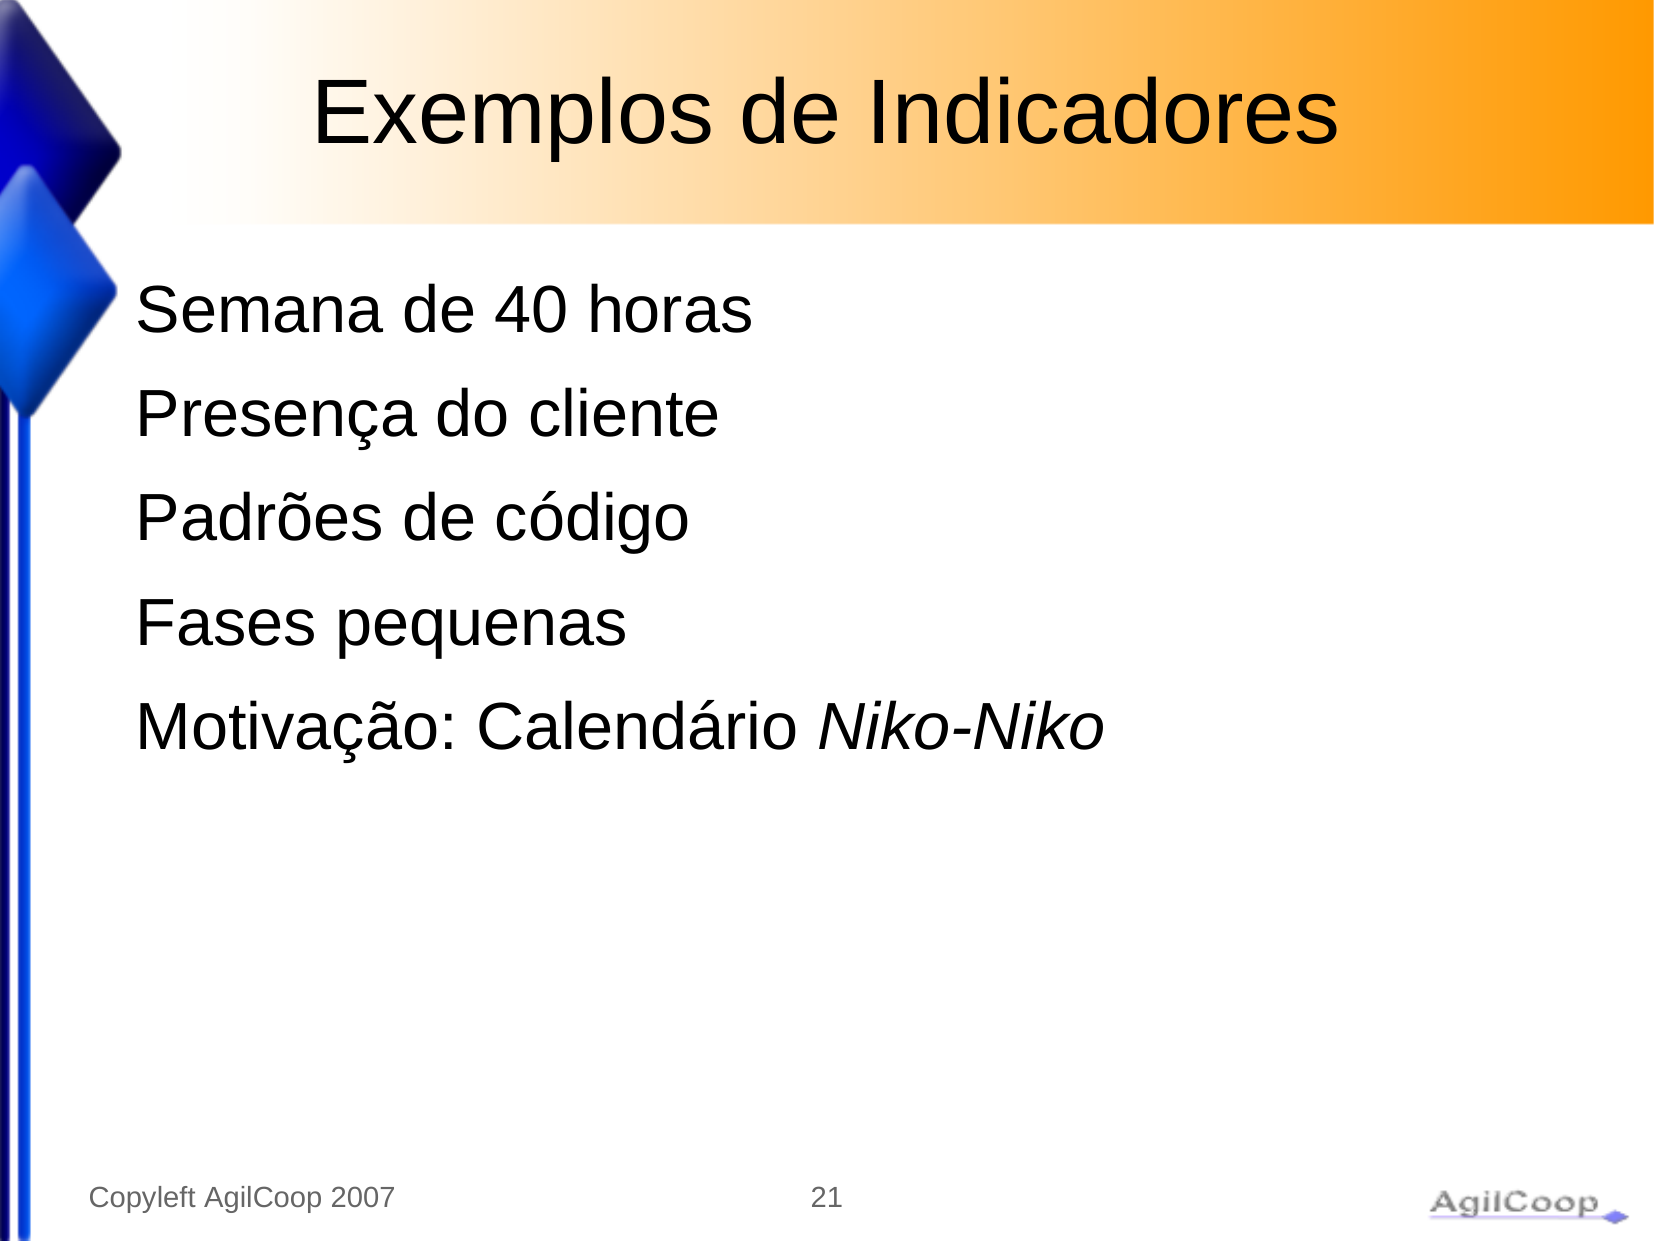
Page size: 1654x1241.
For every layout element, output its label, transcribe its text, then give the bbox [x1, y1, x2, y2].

list Semana de 40 horas Presença do cliente Padrões de código Fases pequenas Motivação: Calendário Niko-Niko [118, 271, 1607, 1123]
picture [0, 0, 1654, 1241]
title Exemplos de Indicadores [82, 8, 1571, 216]
